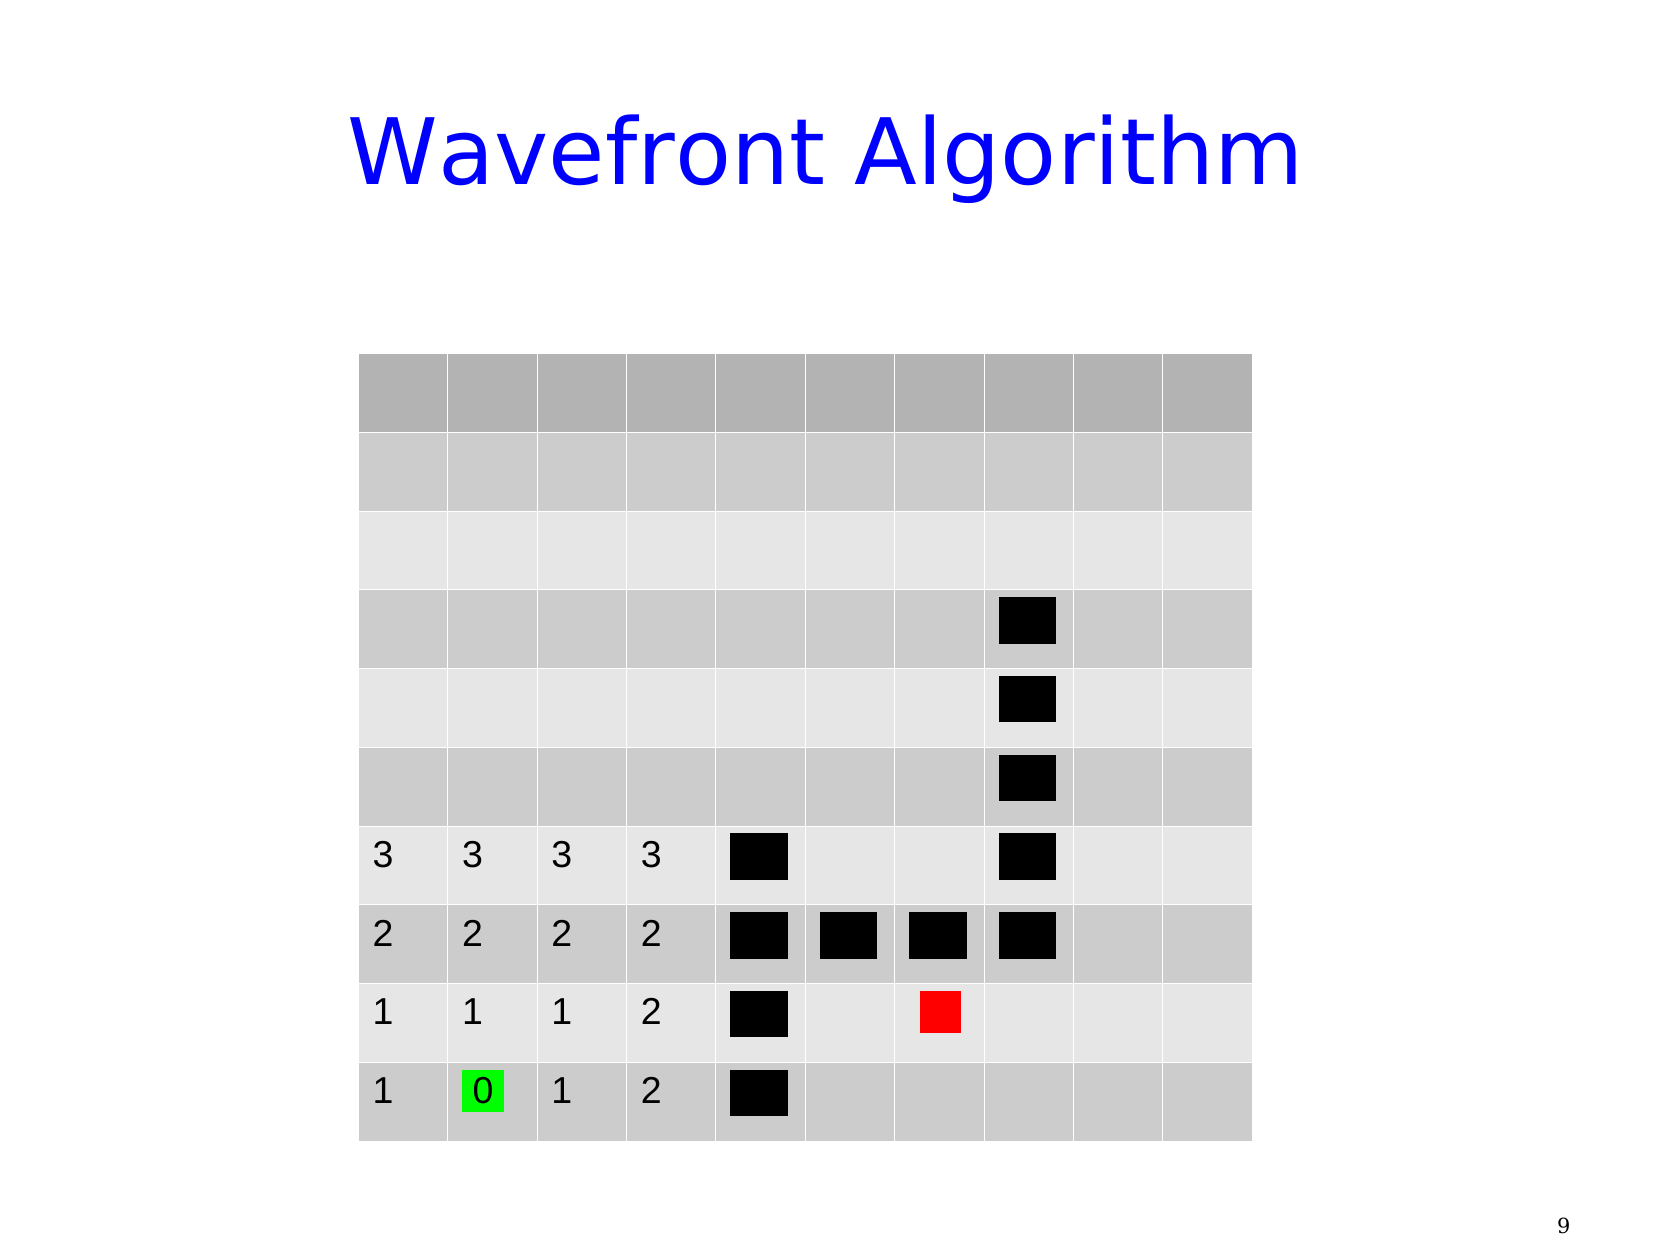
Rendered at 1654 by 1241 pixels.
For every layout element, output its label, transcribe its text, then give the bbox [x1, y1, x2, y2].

table_cell 1 [538, 984, 626, 1062]
table_cell [627, 433, 715, 511]
table_cell [359, 748, 447, 826]
table_cell [716, 669, 805, 747]
table_cell 2 [448, 905, 537, 983]
table_cell [538, 590, 626, 668]
table_cell [627, 748, 715, 826]
table_cell [806, 748, 894, 826]
table_cell [538, 748, 626, 826]
table_cell [806, 984, 894, 1062]
table_header [1163, 354, 1252, 432]
table_cell [359, 669, 447, 747]
table_cell 3 [627, 827, 715, 904]
table_cell 2 [627, 984, 715, 1062]
table_cell [1163, 590, 1252, 668]
table_cell [538, 669, 626, 747]
table_cell [806, 590, 894, 668]
table_cell [985, 512, 1073, 589]
table_cell [538, 512, 626, 589]
table_header [448, 354, 537, 432]
table_cell [806, 669, 894, 747]
table_cell 0 [448, 1063, 537, 1141]
table_header [538, 354, 626, 432]
table_cell [448, 433, 537, 511]
table_cell [359, 590, 447, 668]
table_cell [448, 669, 537, 747]
table_cell [359, 433, 447, 511]
table_cell [985, 827, 1073, 904]
table_cell [627, 669, 715, 747]
table_header [716, 354, 805, 432]
table_cell [985, 1063, 1073, 1141]
table_cell [895, 590, 984, 668]
table_cell 3 [538, 827, 626, 904]
table_cell [806, 512, 894, 589]
table_cell [895, 1063, 984, 1141]
table_cell [448, 590, 537, 668]
table_cell [895, 827, 984, 904]
table_cell [985, 433, 1073, 511]
table_cell [1074, 1063, 1162, 1141]
table_cell 2 [627, 1063, 715, 1141]
table_cell 1 [538, 1063, 626, 1141]
table_cell [895, 984, 984, 1062]
table_cell [1074, 748, 1162, 826]
table_header [627, 354, 715, 432]
table_header [1074, 354, 1162, 432]
table_cell [716, 512, 805, 589]
table_cell [1163, 984, 1252, 1062]
table_cell [895, 748, 984, 826]
table_cell [806, 1063, 894, 1141]
table_cell 1 [448, 984, 537, 1062]
table_cell 3 [448, 827, 537, 904]
table_cell [716, 984, 805, 1062]
table_cell [1163, 1063, 1252, 1141]
table_cell [716, 905, 805, 983]
table_cell [1163, 748, 1252, 826]
table_header [359, 354, 447, 432]
table_cell [716, 827, 805, 904]
table_cell [1074, 827, 1162, 904]
table_cell [1163, 669, 1252, 747]
table_cell [806, 905, 894, 983]
table_cell [1074, 512, 1162, 589]
table_cell [627, 590, 715, 668]
table_cell [895, 433, 984, 511]
title Wavefront Algorithm [82, 49, 1571, 257]
table_cell [985, 748, 1073, 826]
table_cell [895, 905, 984, 983]
table_cell [716, 433, 805, 511]
table_cell 3 [359, 827, 447, 904]
table_cell [716, 1063, 805, 1141]
table_cell [1163, 905, 1252, 983]
table_cell [1163, 827, 1252, 904]
table_cell [1074, 669, 1162, 747]
table_header [985, 354, 1073, 432]
table_cell [716, 590, 805, 668]
table_cell [1163, 433, 1252, 511]
table_cell [716, 748, 805, 826]
table_cell [538, 433, 626, 511]
table_cell [985, 905, 1073, 983]
table_cell [806, 433, 894, 511]
table_cell [895, 512, 984, 589]
table_cell [1074, 905, 1162, 983]
table_header [895, 354, 984, 432]
table_cell 1 [359, 984, 447, 1062]
table_cell [1074, 984, 1162, 1062]
table_cell [627, 512, 715, 589]
table_cell [985, 590, 1073, 668]
table_cell [985, 669, 1073, 747]
table_cell 2 [538, 905, 626, 983]
table_cell [1074, 433, 1162, 511]
table_header [806, 354, 894, 432]
table_cell [359, 512, 447, 589]
table_cell 2 [627, 905, 715, 983]
table_cell [985, 984, 1073, 1062]
table_cell [806, 827, 894, 904]
table_cell [448, 512, 537, 589]
table_cell [1074, 590, 1162, 668]
table_cell 1 [359, 1063, 447, 1141]
table_cell [895, 669, 984, 747]
table_cell [1163, 512, 1252, 589]
table_cell [448, 748, 537, 826]
table_cell 2 [359, 905, 447, 983]
